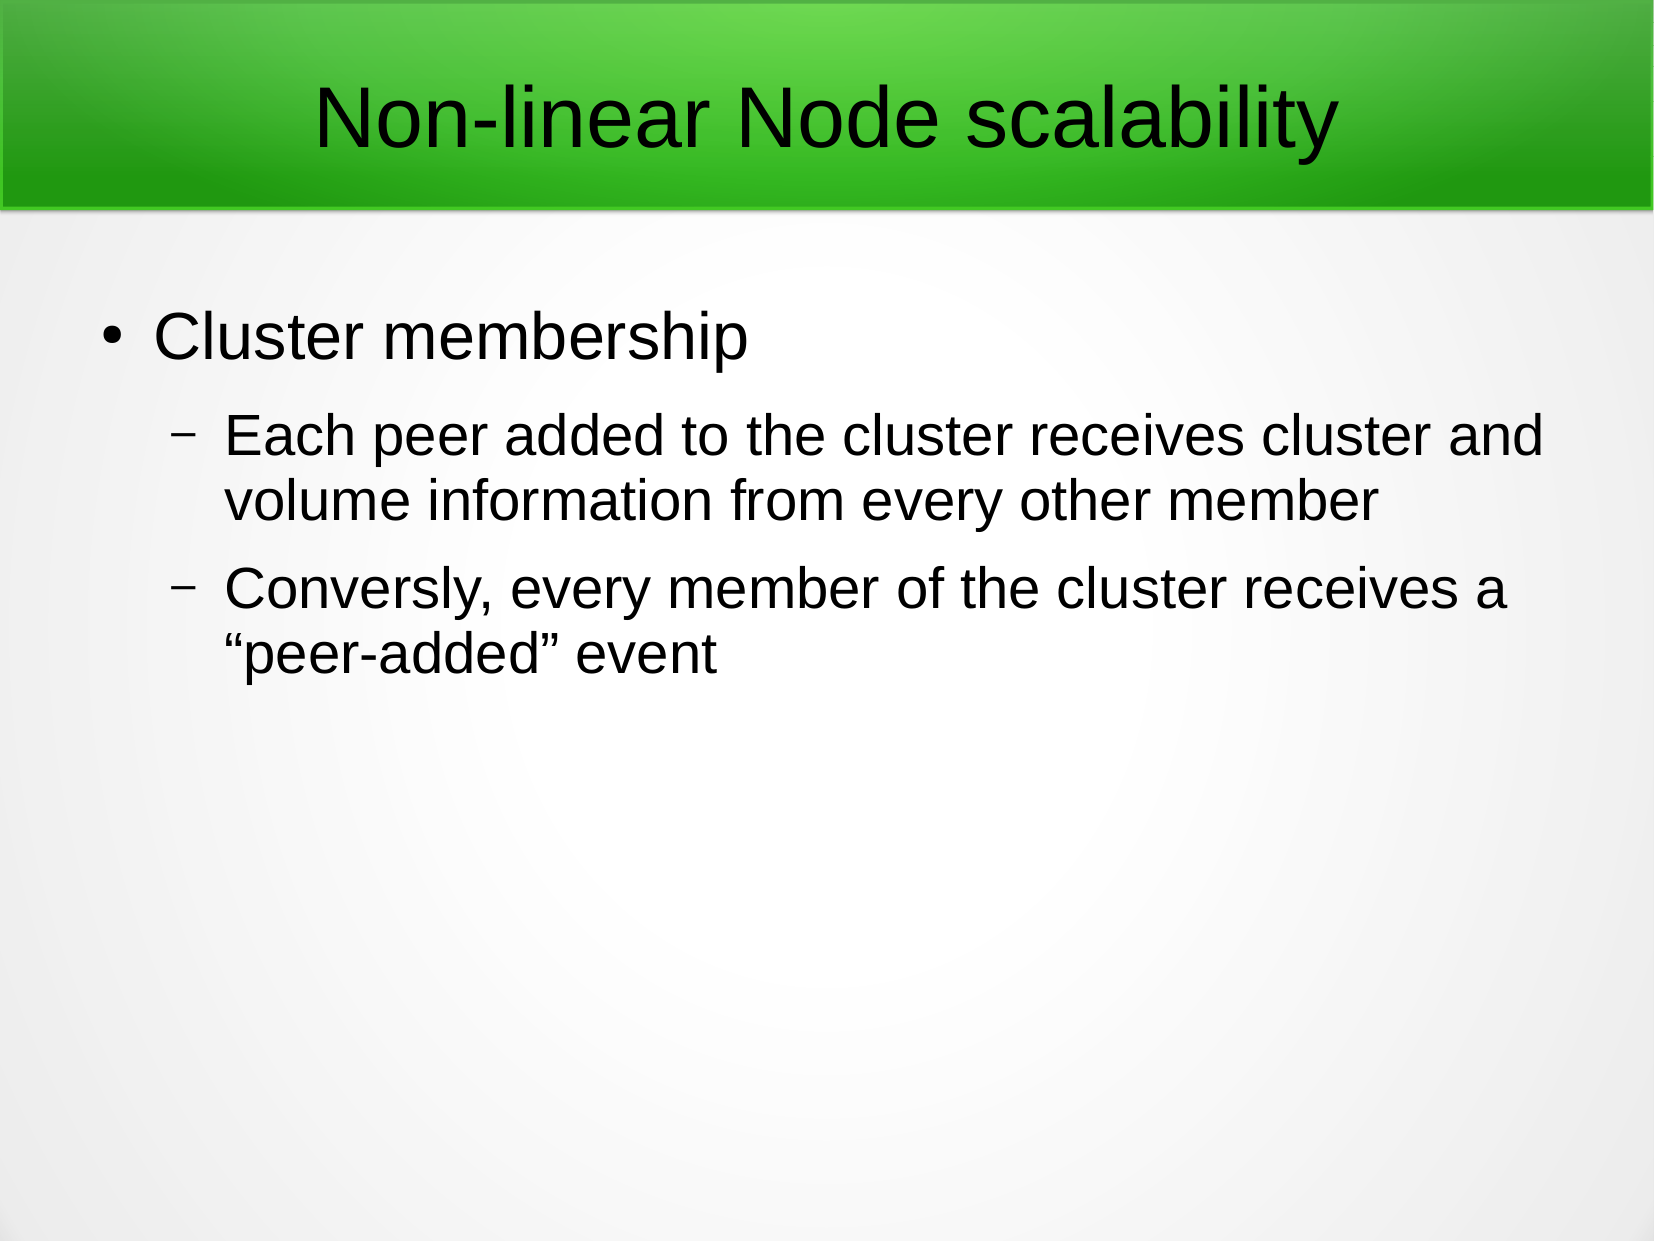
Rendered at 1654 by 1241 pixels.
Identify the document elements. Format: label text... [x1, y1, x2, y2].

title Non-linear Node scalability [82, 47, 1571, 189]
list Cluster membership Each peer added to the cluster receives cluster and volume information from every other member Conversly, every member of the cluster receives a “peer-added” event [82, 299, 1571, 1019]
